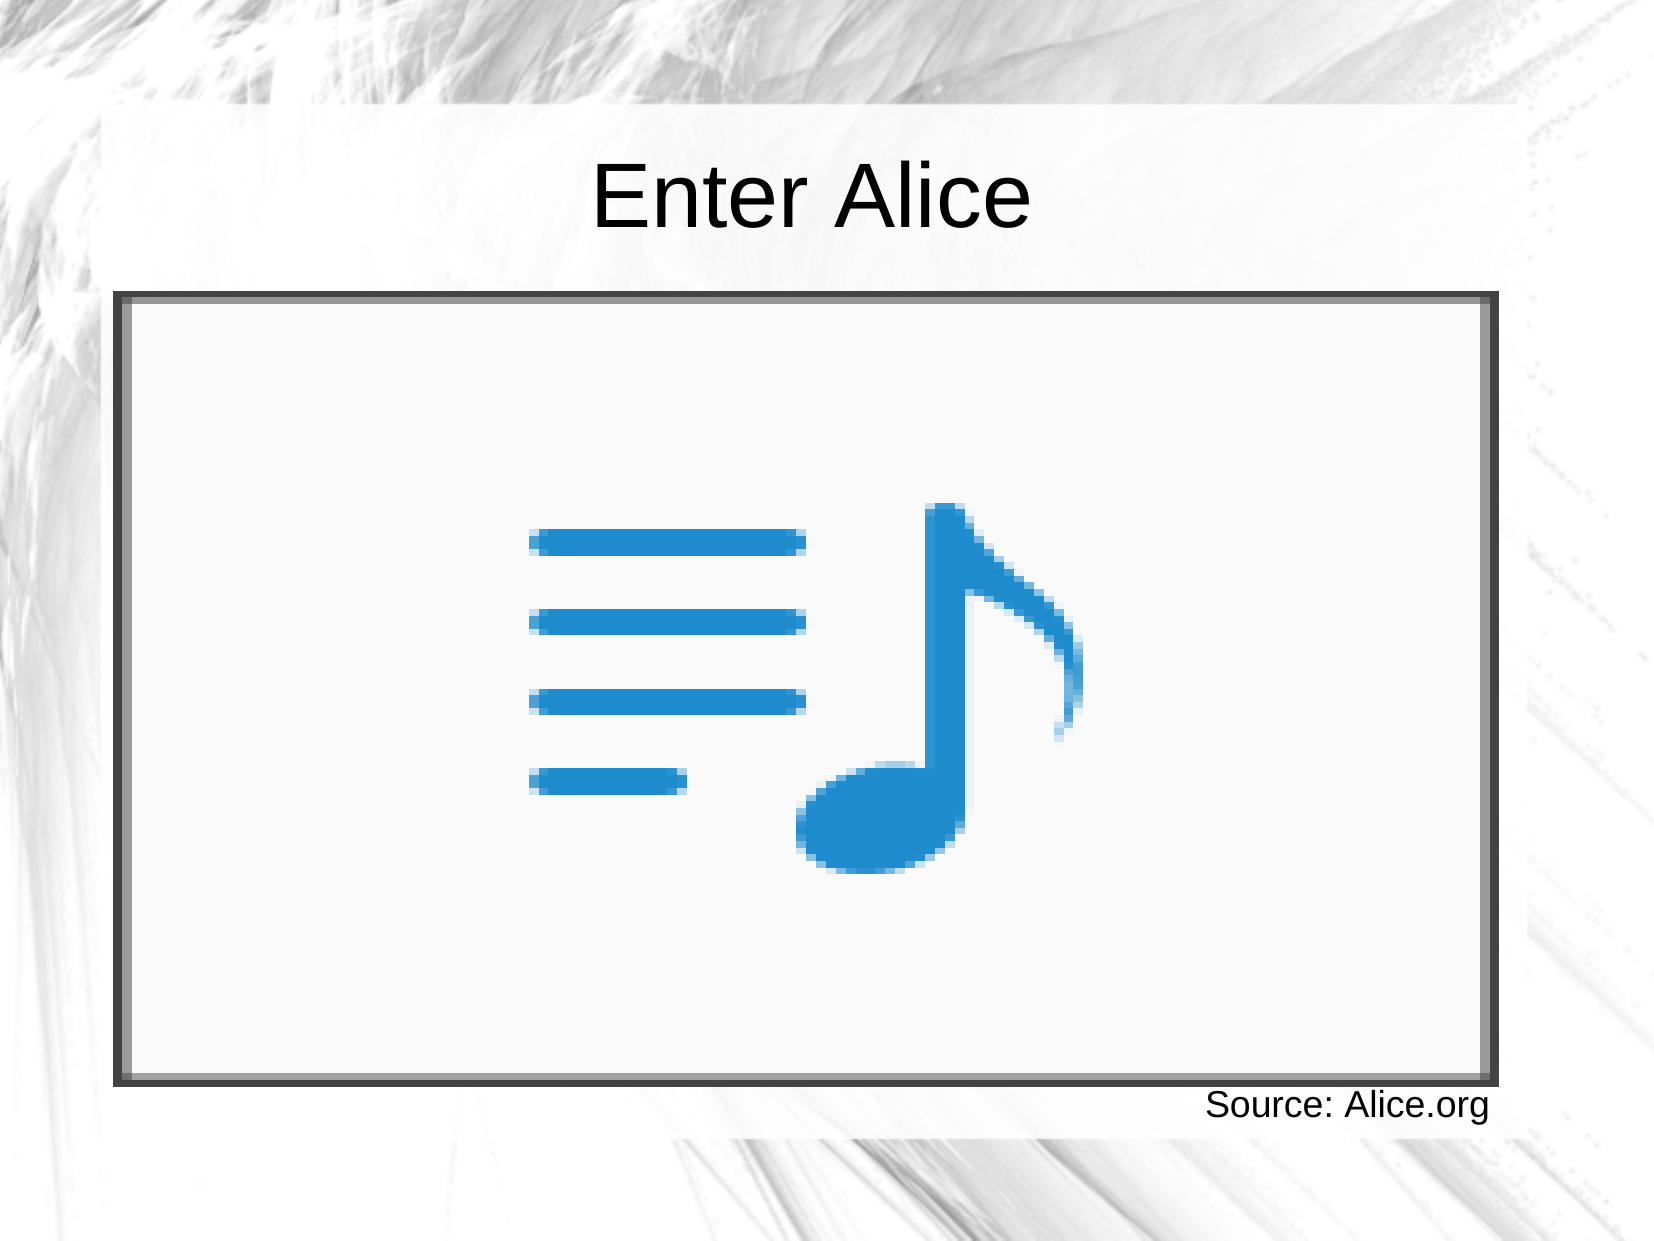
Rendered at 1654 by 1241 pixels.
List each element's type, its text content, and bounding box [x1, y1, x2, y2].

title Enter Alice [118, 112, 1506, 281]
picture [0, 0, 1654, 1241]
text_box Source: Alice.org [1190, 1075, 1566, 1137]
text_box [112, 290, 1501, 1088]
